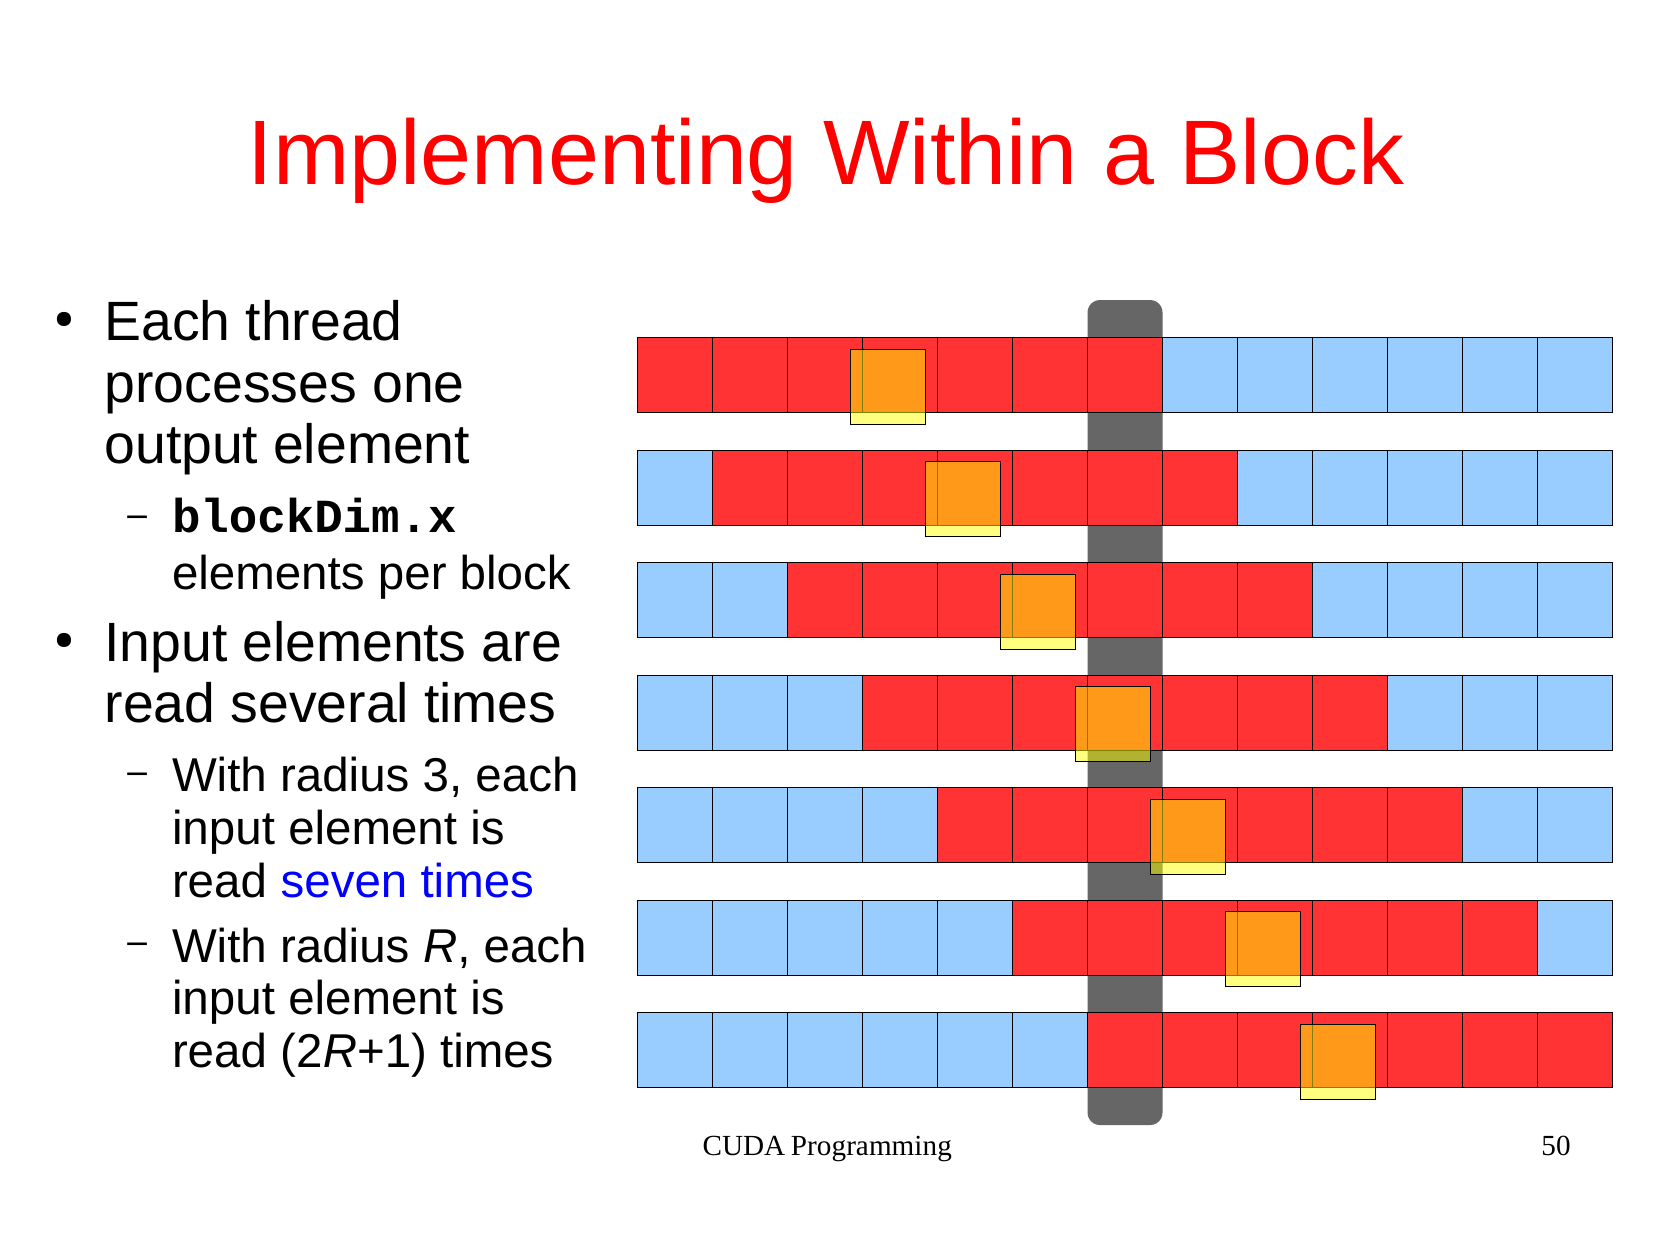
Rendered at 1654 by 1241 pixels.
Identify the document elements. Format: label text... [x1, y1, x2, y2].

text_box [637, 300, 1613, 1126]
title Implementing Within a Block [82, 49, 1571, 257]
list Each thread processes one output element blockDim.x elements per block Input elements are read several times With radius 3, each input element is read seven times With radius R, each input element is read (2R+1) times [37, 290, 601, 1088]
